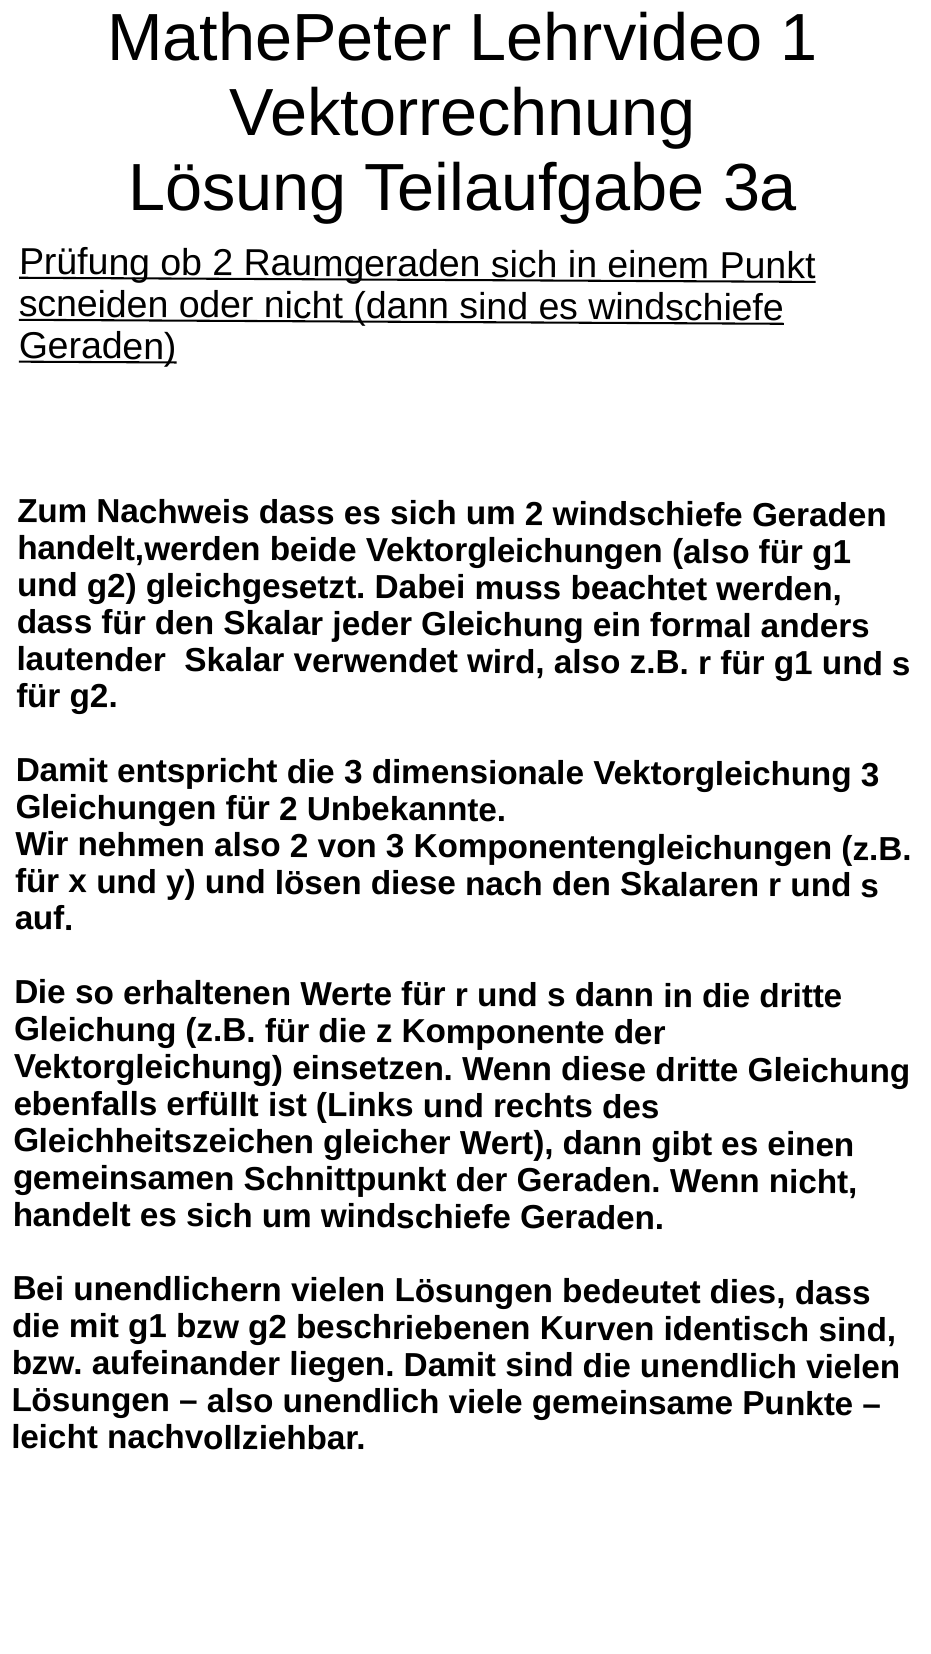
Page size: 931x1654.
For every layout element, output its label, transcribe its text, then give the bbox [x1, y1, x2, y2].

text_box Prüfung ob 2 Raumgeraden sich in einem Punkt scneiden oder nicht (dann sind es windschiefe Geraden) Zum Nachweis dass es sich um 2 windschiefe Geraden handelt,werden beide Vektorgleichungen (also für g1 und g2) gleichgesetzt. Dabei muss beachtet werden, dass für den Skalar jeder Gleichung ein formal anders lautender Skalar verwendet wird, also z.B. r für g1 und s für g2. Damit entspricht die 3 dimensionale Vektorgleichung 3 Gleichungen für 2 Unbekannte. Wir nehmen also 2 von 3 Komponentengleichungen (z.B. für x und y) und lösen diese nach den Skalaren r und s auf. Die so erhaltenen Werte für r und s dann in die dritte Gleichung (z.B. für die z Komponente der Vektorgleichung) einsetzen. Wenn diese dritte Gleichung ebenfalls erfüllt ist (Links und rechts des Gleichheitszeichen gleicher Wert), dann gibt es einen gemeinsamen Schnittpunkt der Geraden. Wenn nicht, handelt es sich um windschiefe Geraden. Bei unendlichern vielen Lösungen bedeutet dies, dass die mit g1 bzw g2 beschriebenen Kurven identisch sind, bzw. aufeinander liegen. Damit sind die unendlich vielen Lösungen – also unendlich viele gemeinsame Punkte – leicht nachvollziehbar. [0, 233, 931, 1628]
title MathePeter Lehrvideo 1 Vektorrechnung Lösung Teilaufgabe 3a [6, 0, 920, 239]
